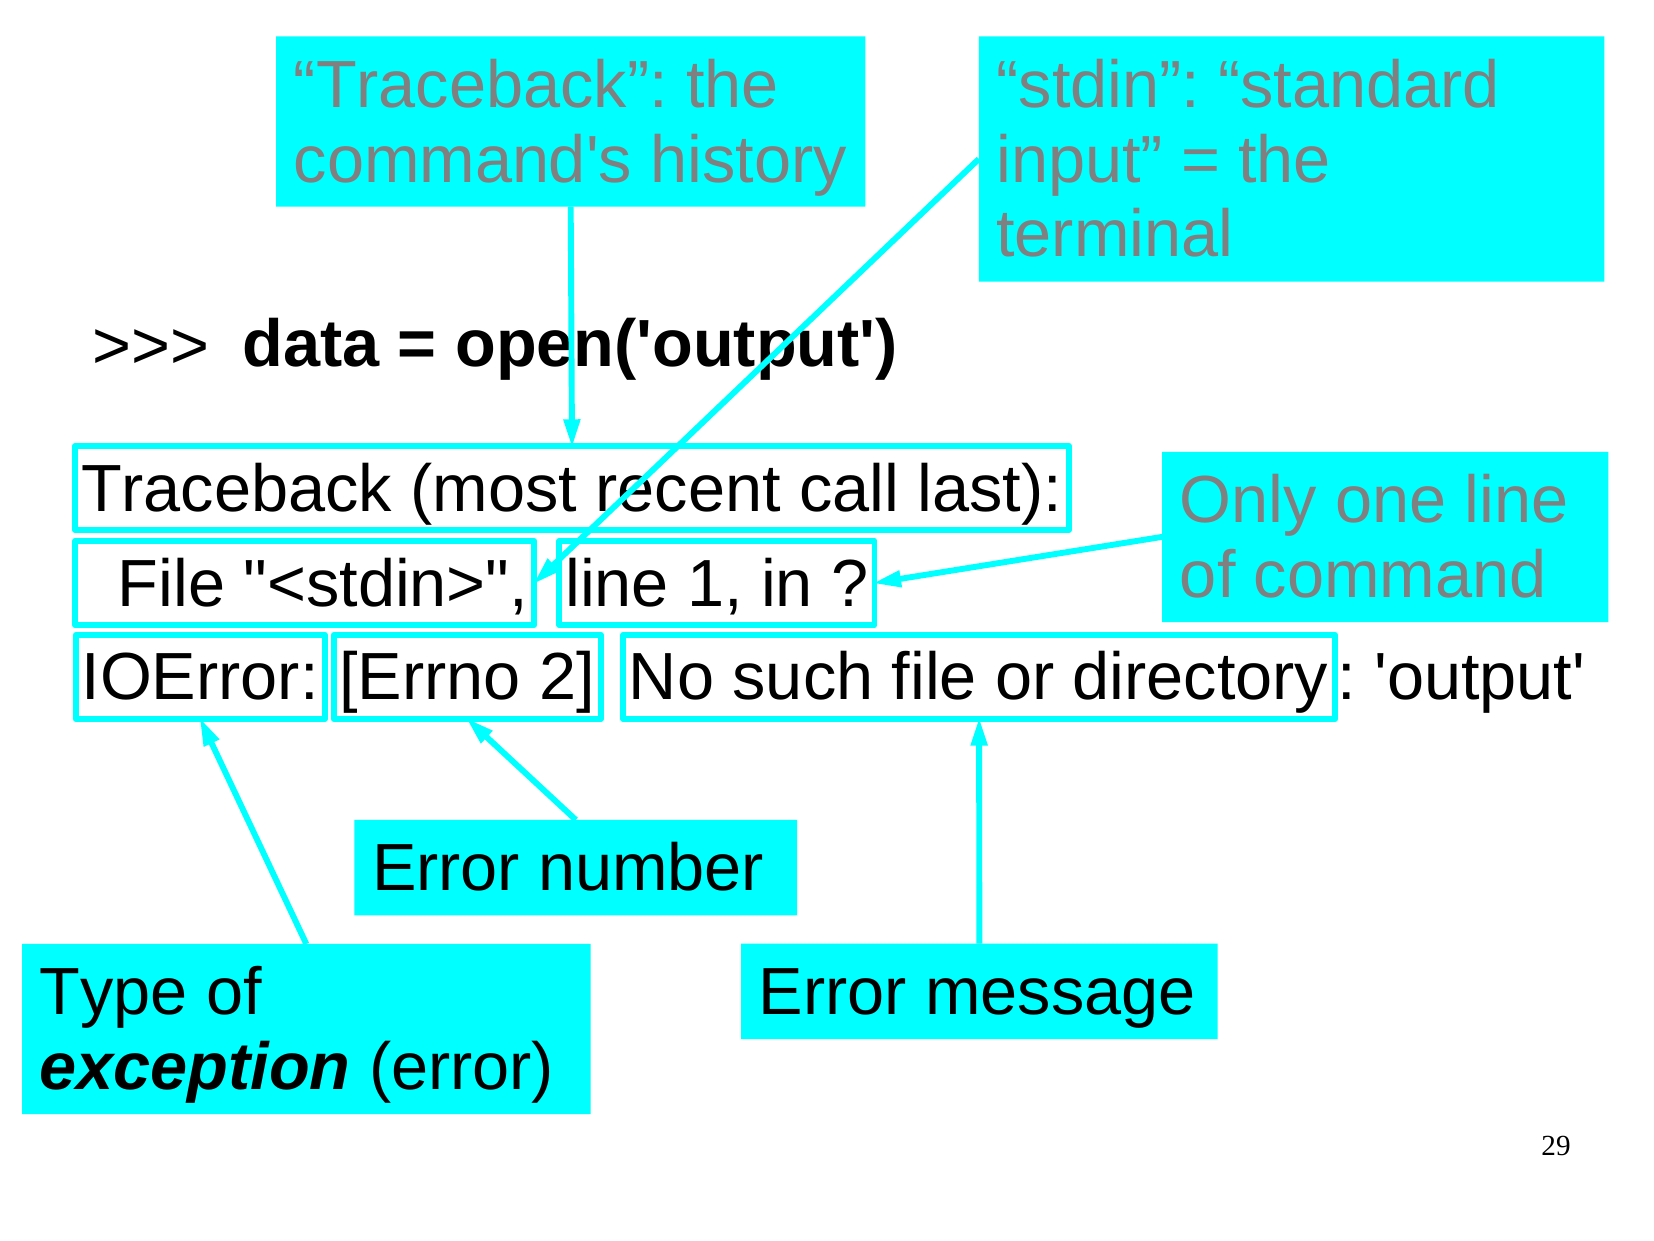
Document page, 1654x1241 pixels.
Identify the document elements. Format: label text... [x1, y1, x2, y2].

text_box Only one line of command [1162, 451, 1609, 623]
text_box “Traceback”: the command's history [276, 36, 866, 207]
text_box Error number [354, 819, 798, 916]
text_box line 1, in ? [559, 540, 875, 626]
text_box >>> [75, 297, 225, 394]
text_box data = open('output') [723, 295, 917, 409]
text_box “stdin”: “standard input” = the terminal [978, 36, 1605, 282]
text_box [Errno 2] [333, 634, 602, 720]
text_box data = open('output') [575, 295, 830, 409]
text_box Traceback (most recent call last): [595, 445, 1070, 531]
text_box Type of exception (error) [22, 943, 591, 1115]
text_box Error message [741, 943, 1218, 1040]
text_box IOError: [75, 634, 325, 720]
text_box Traceback (most recent call last): [75, 445, 673, 531]
text_box File "<stdin>", [75, 540, 535, 626]
text_box No such file or directory [623, 634, 1331, 720]
text_box : 'output' [1331, 634, 1592, 720]
text_box data = open('output') [225, 295, 568, 409]
